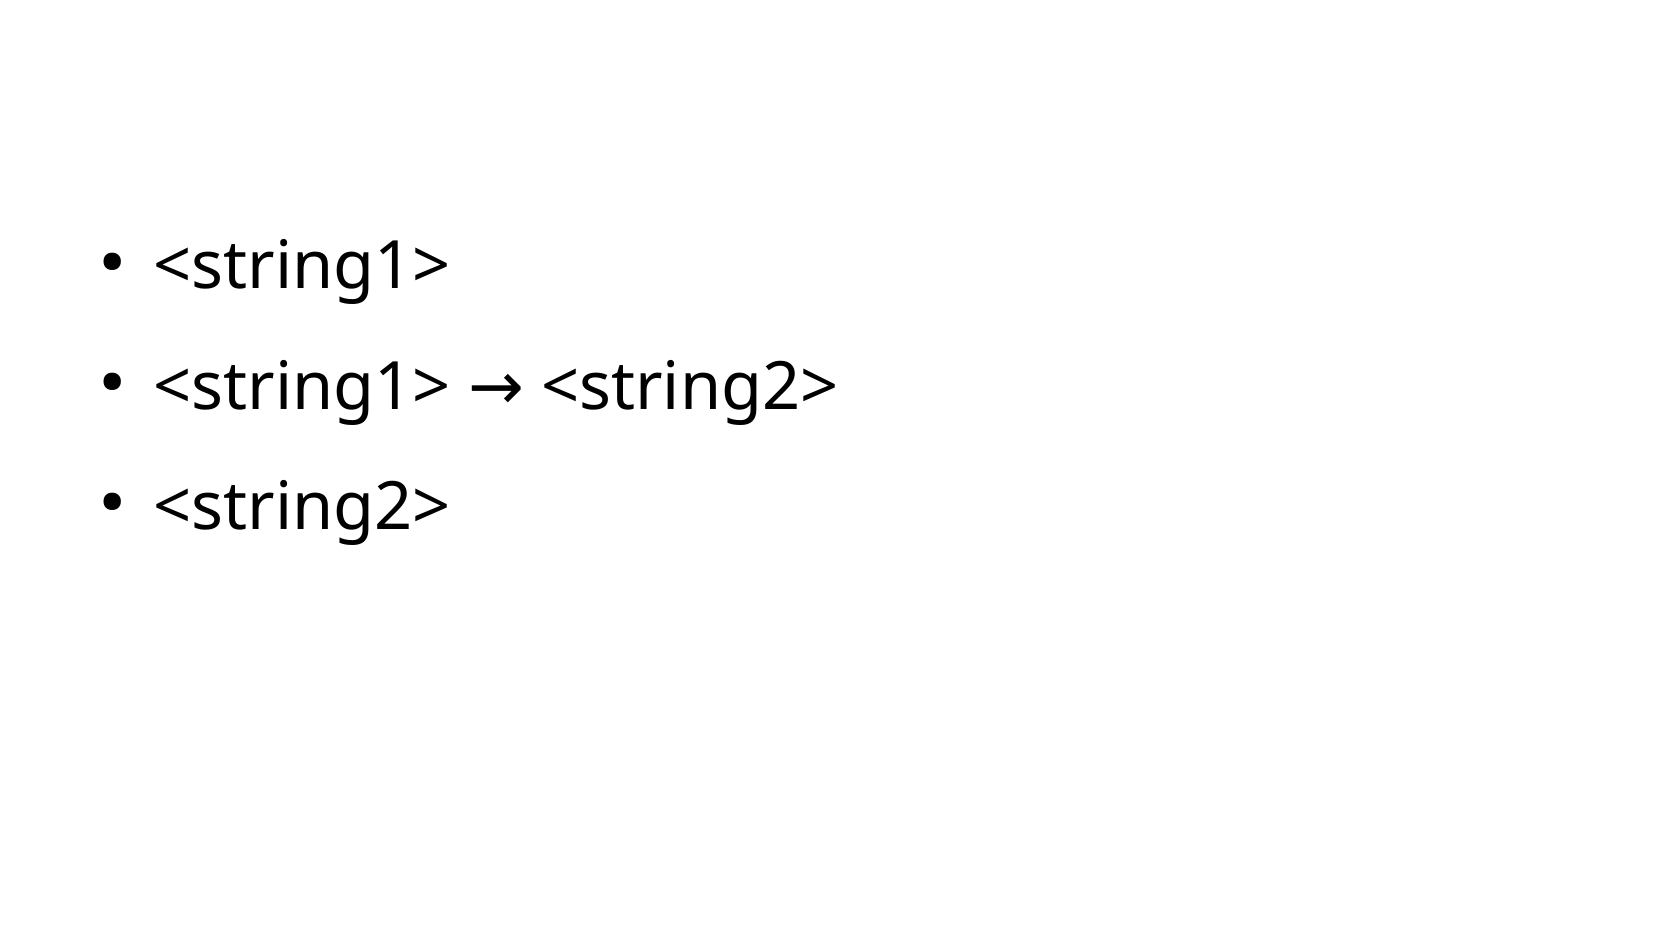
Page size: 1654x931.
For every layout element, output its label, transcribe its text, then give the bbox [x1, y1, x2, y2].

list <string1> <string1> → <string2> <string2> [82, 217, 1571, 758]
